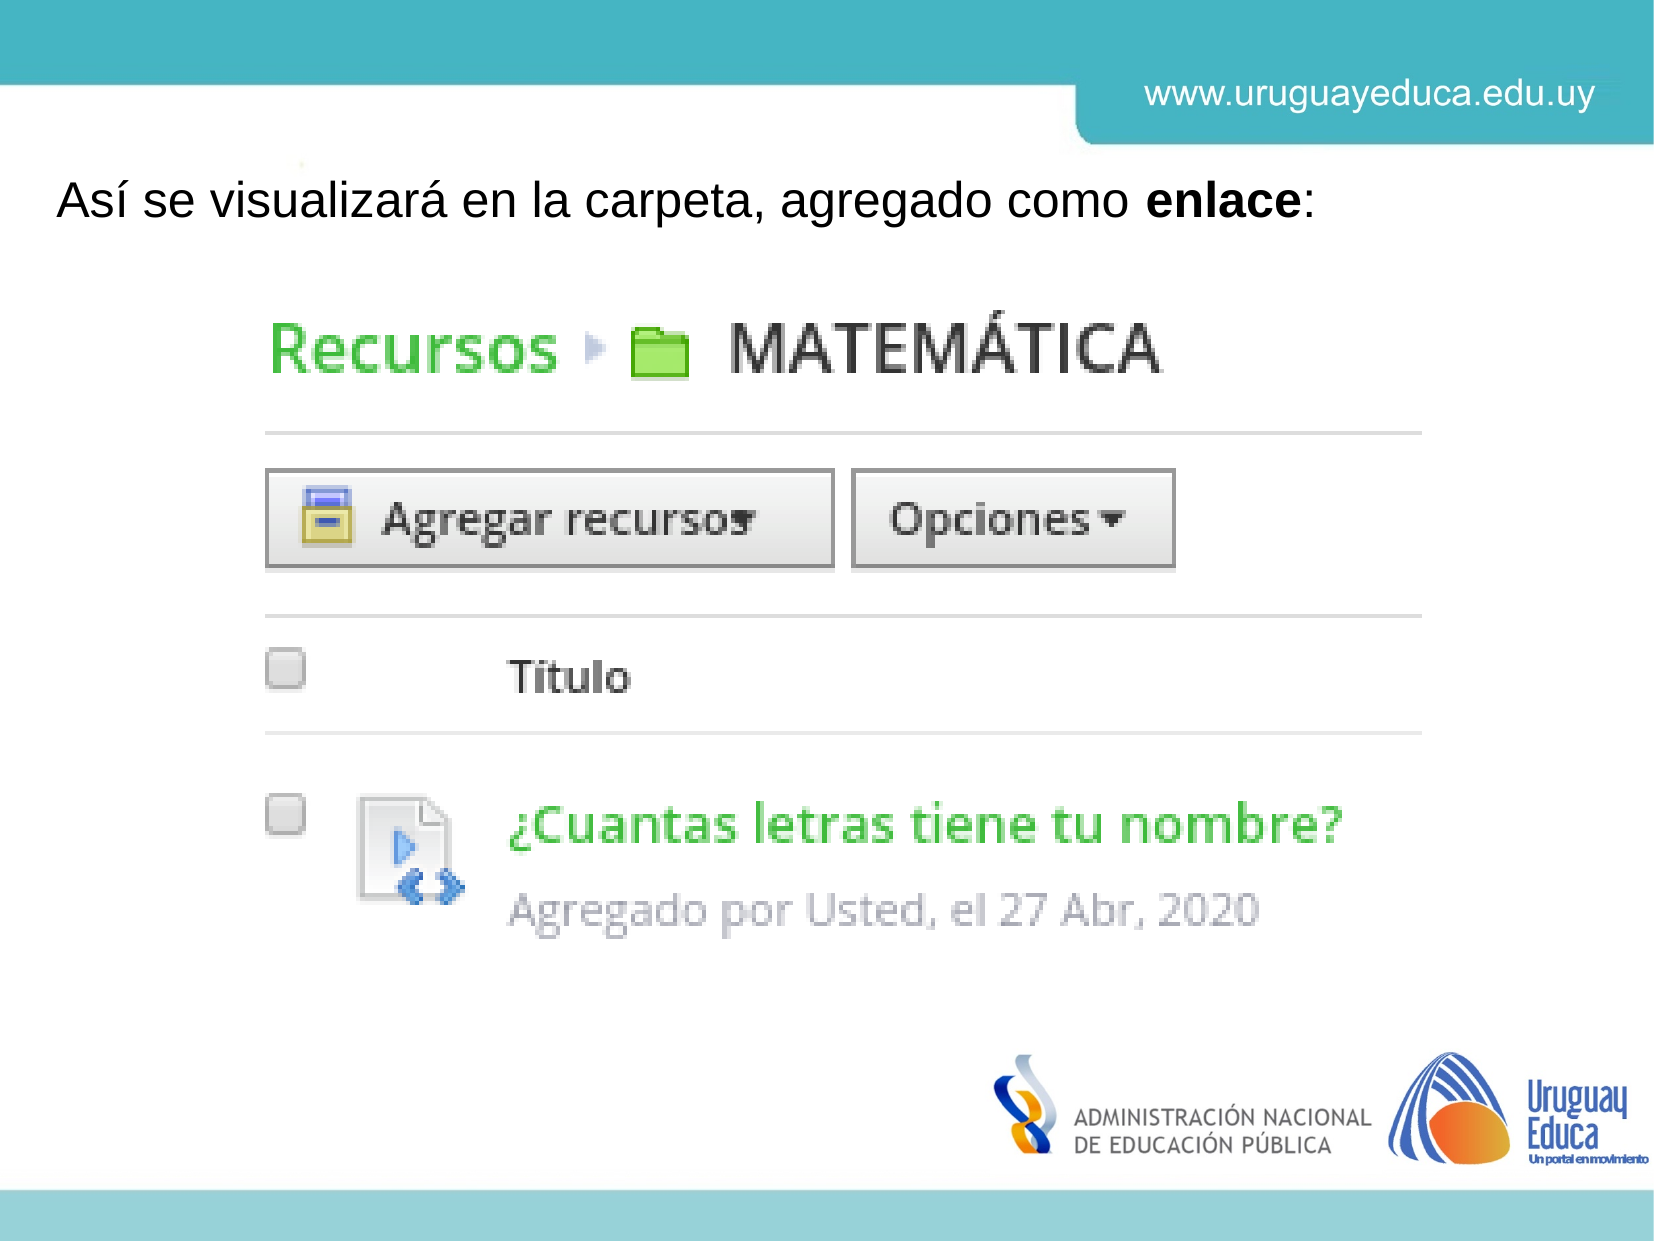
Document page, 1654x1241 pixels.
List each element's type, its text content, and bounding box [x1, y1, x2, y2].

title Así se visualizará en la carpeta, agregado como enlace: [56, 0, 1598, 448]
picture [0, 0, 1654, 1241]
